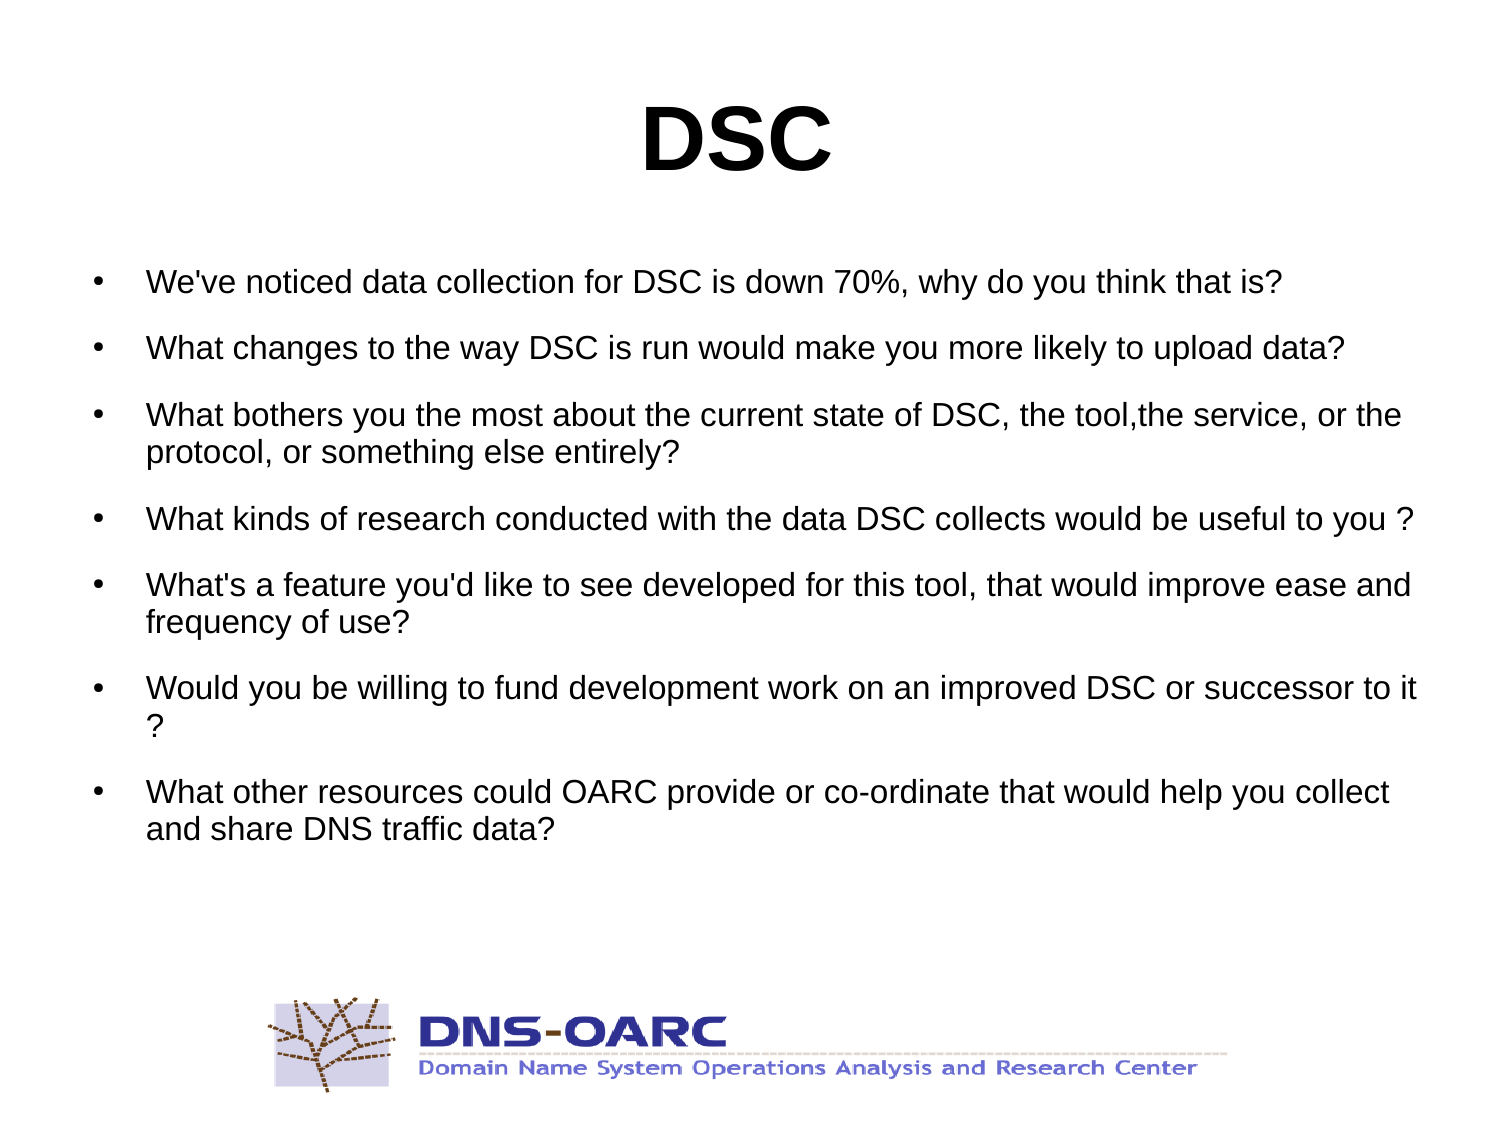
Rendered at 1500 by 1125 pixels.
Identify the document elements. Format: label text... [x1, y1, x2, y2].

list We've noticed data collection for DSC is down 70%, why do you think that is? What changes to the way DSC is run would make you more likely to upload data? What bothers you the most about the current state of DSC, the tool,the service, or the protocol, or something else entirely? What kinds of research conducted with the data DSC collects would be useful to you ? What's a feature you'd like to see developed for this tool, that would improve ease and frequency of use? Would you be willing to fund development work on an improved DSC or successor to it ? What other resources could OARC provide or co-ordinate that would help you collect and share DNS traffic data? [75, 263, 1425, 916]
picture [214, 991, 1259, 1099]
title DSC [75, 44, 1425, 233]
